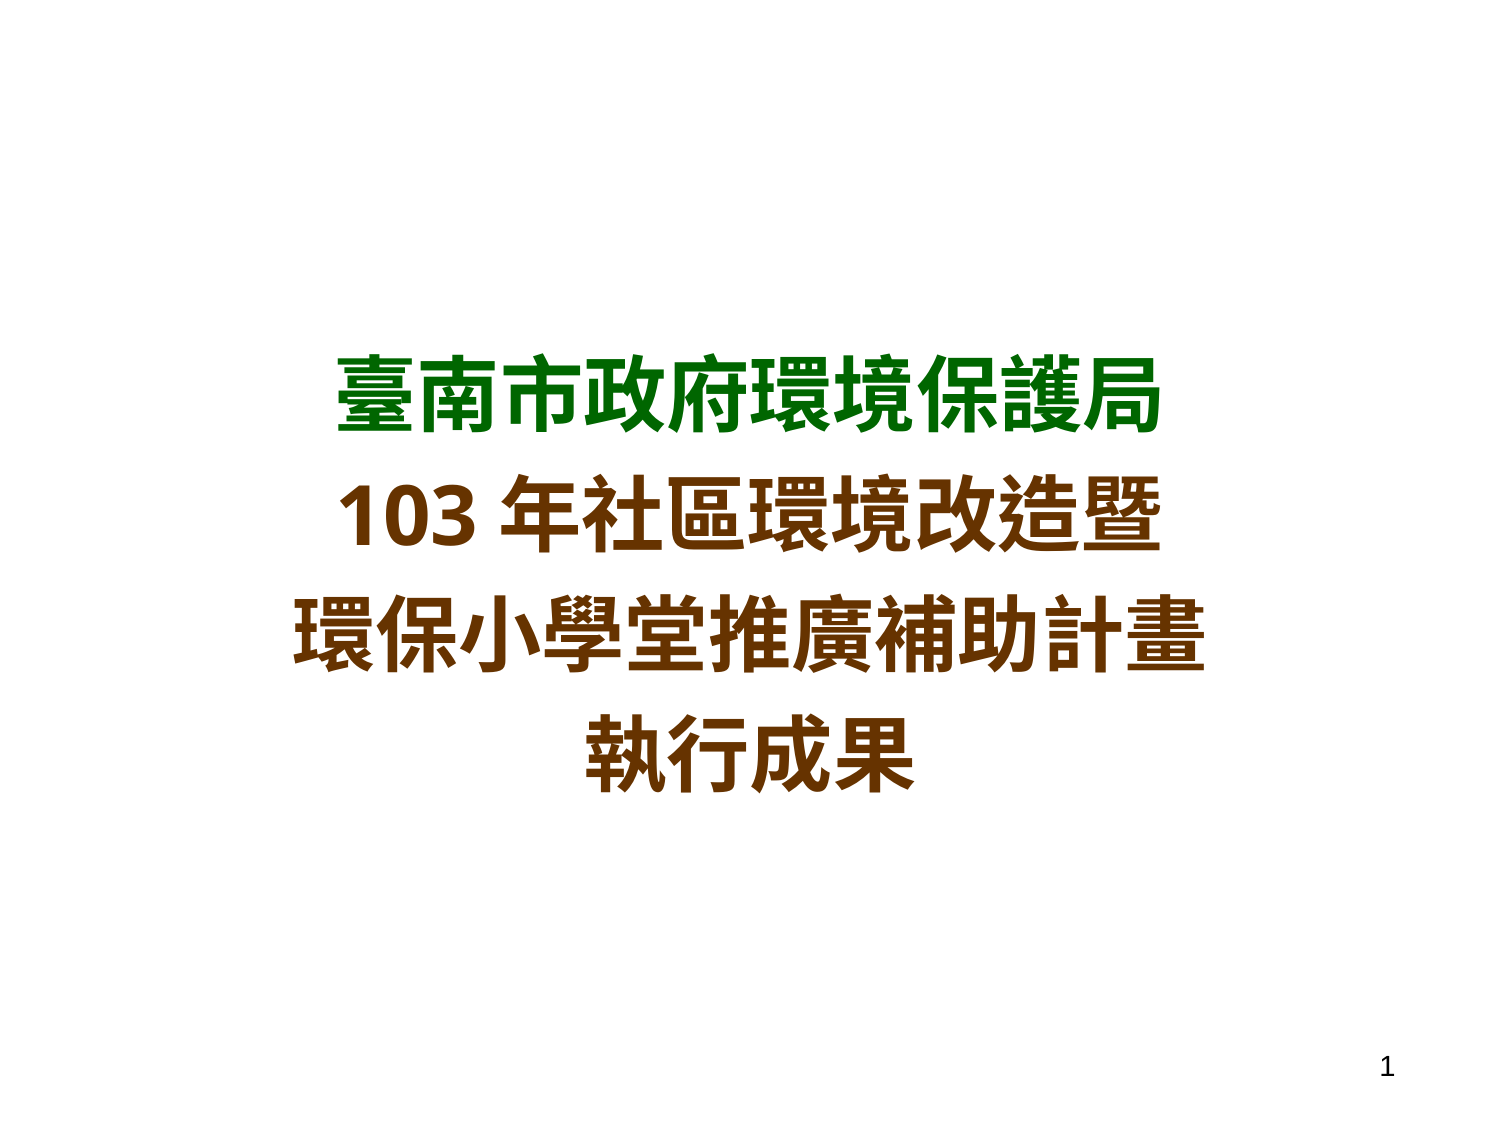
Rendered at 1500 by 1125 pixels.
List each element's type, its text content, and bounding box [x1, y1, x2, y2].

text_box [1364, 1039, 1500, 1118]
text_box 臺南市政府環境保護局 103年社區環境改造暨 環保小學堂推廣補助計畫 執行成果 [118, 286, 1382, 839]
